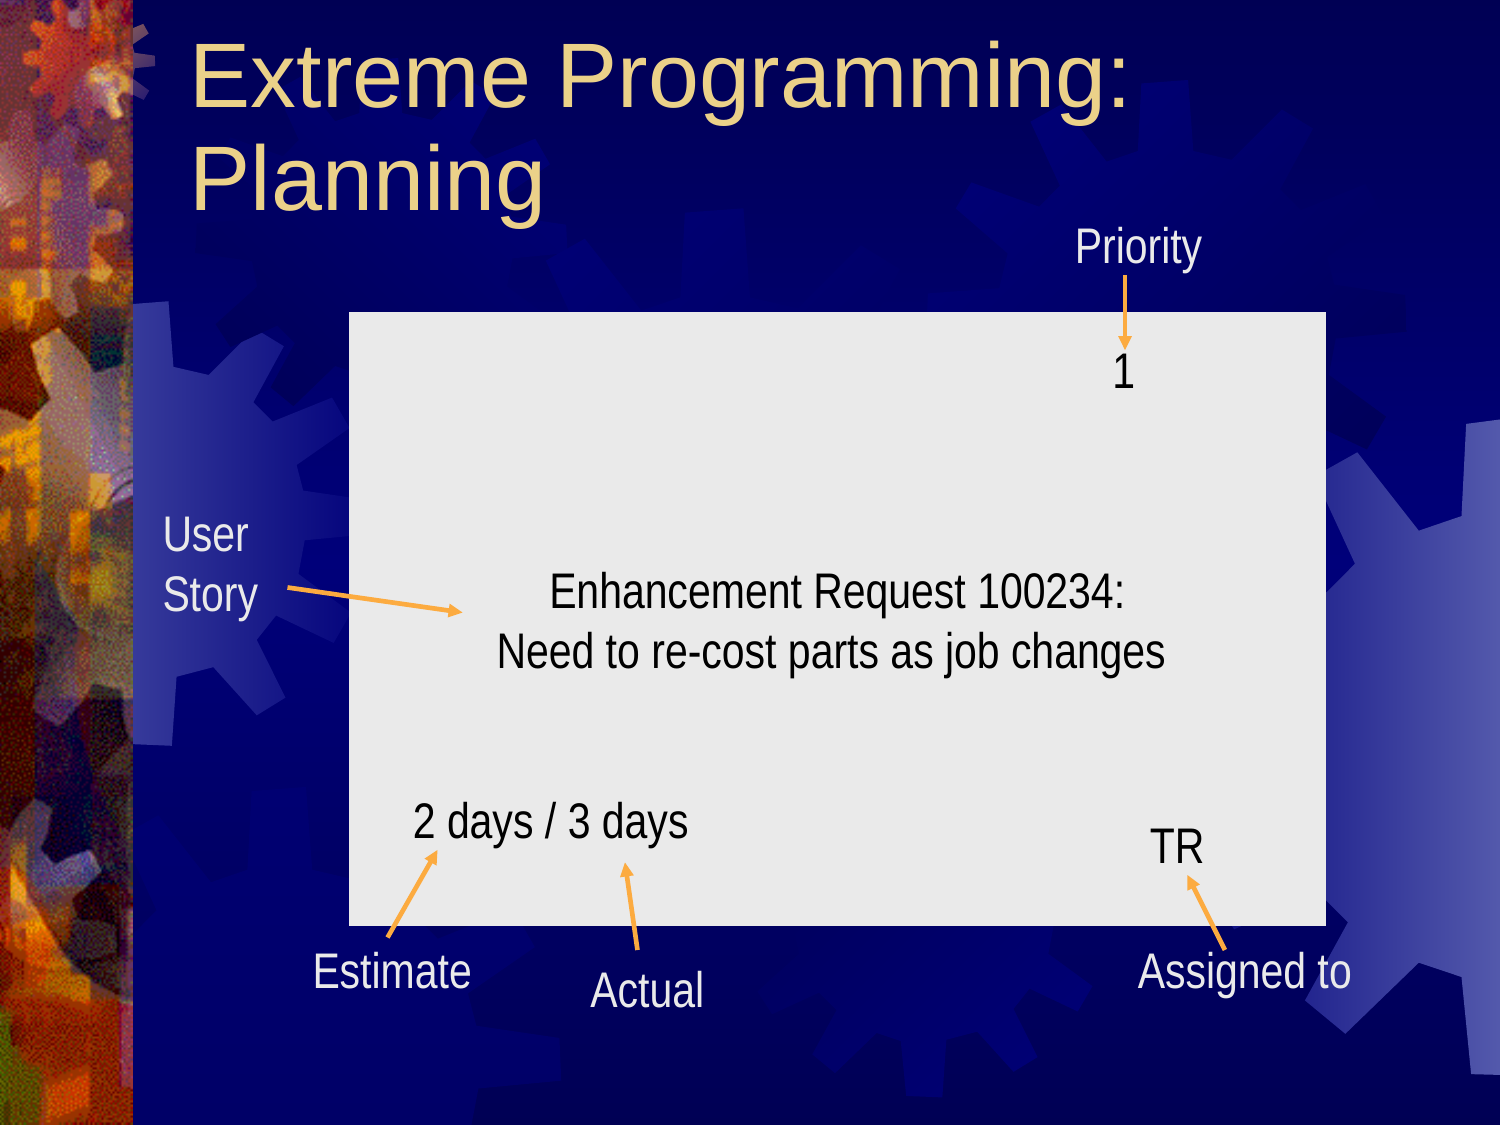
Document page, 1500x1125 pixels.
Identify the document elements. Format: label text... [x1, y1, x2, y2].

title Extreme Programming: Planning [174, 2, 1450, 238]
picture [0, 0, 133, 1125]
text_box Priority [1060, 205, 1218, 282]
text_box Actual [575, 949, 719, 1026]
text_box 2 days / 3 days [398, 780, 704, 857]
text_box Estimate [297, 930, 488, 1007]
text_box Enhancement Request 100234: Need to re-cost parts as job changes [350, 312, 1326, 925]
text_box Assigned to [1123, 930, 1367, 1007]
text_box TR [1135, 805, 1220, 882]
text_box 1 [1097, 330, 1151, 407]
text_box User Story [147, 493, 274, 629]
